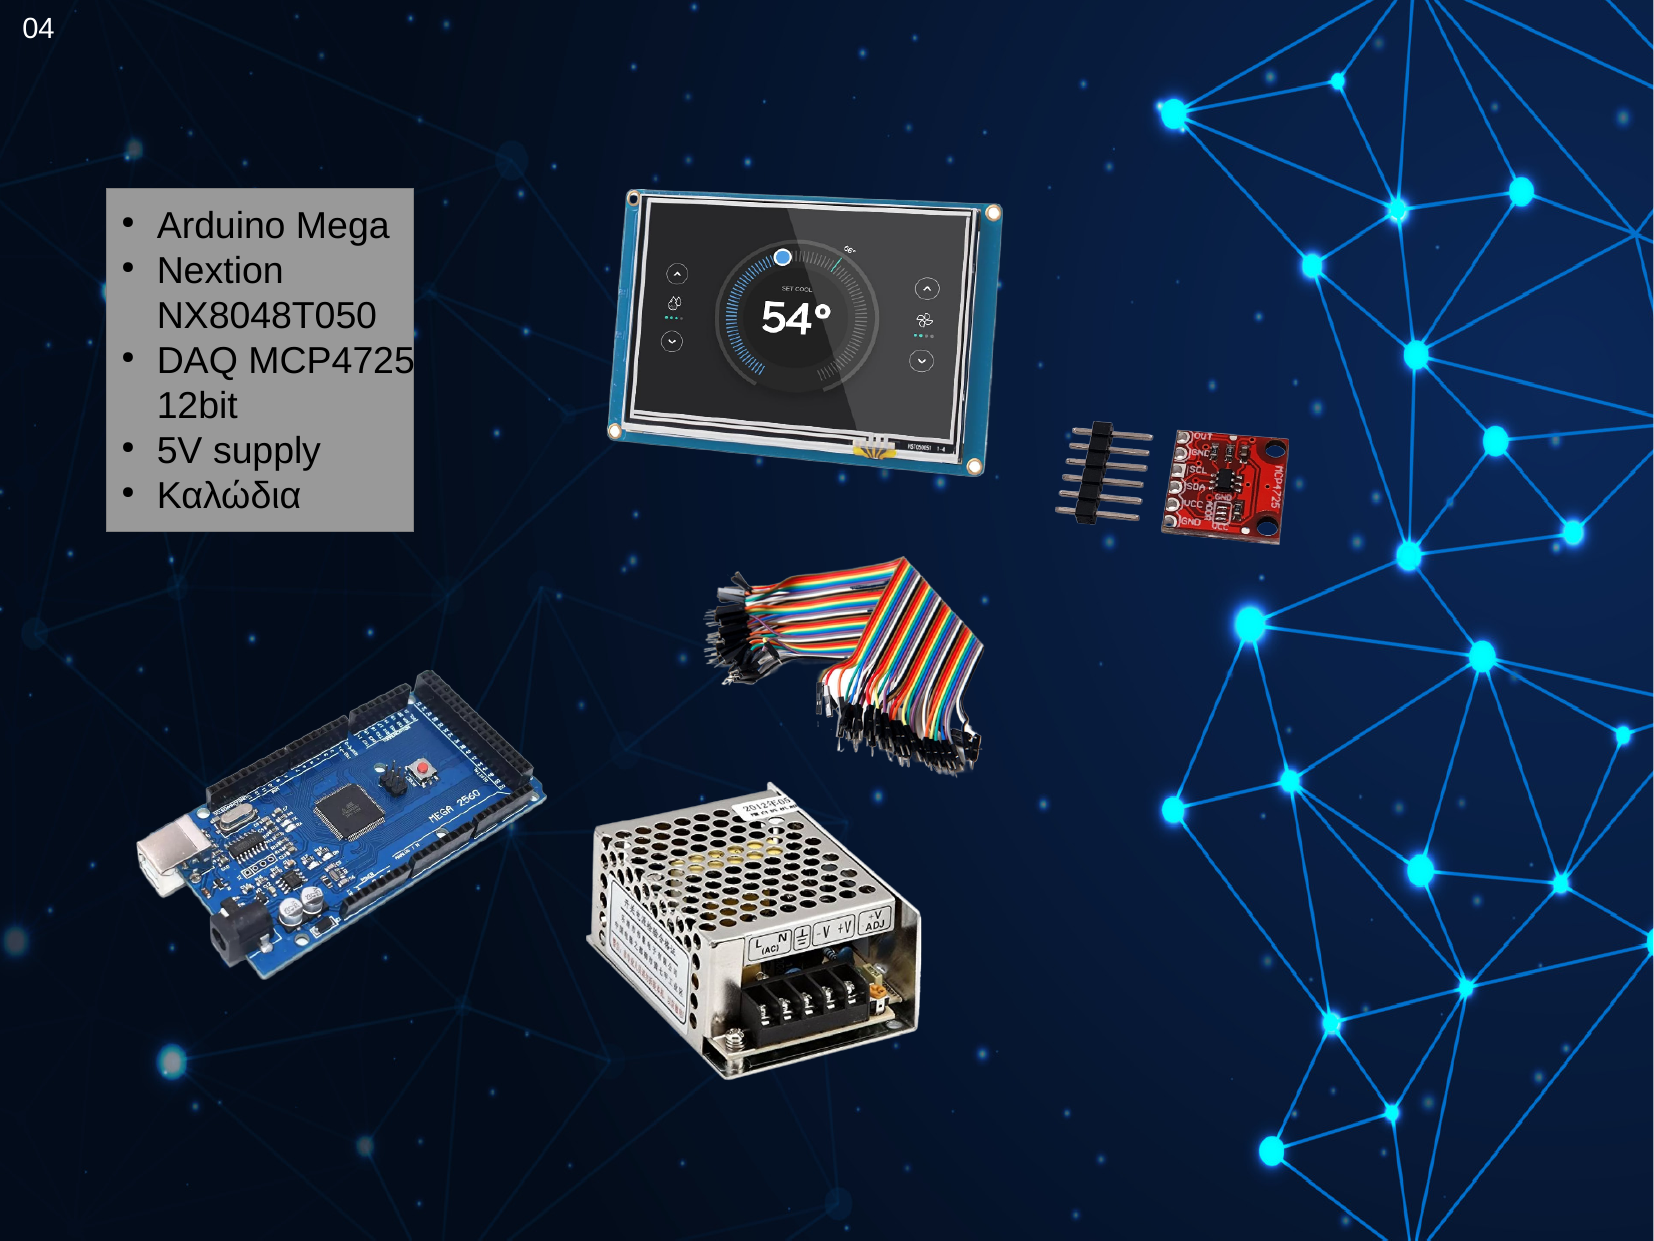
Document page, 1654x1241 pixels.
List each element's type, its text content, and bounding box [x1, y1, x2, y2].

title 04 [6, 5, 71, 48]
picture [0, 0, 1654, 1241]
text_box Arduino Mega Nextion NX8048T050 DAQ MCP4725 12bit 5V supply Καλώδια [106, 264, 473, 532]
text_box [106, 188, 414, 264]
